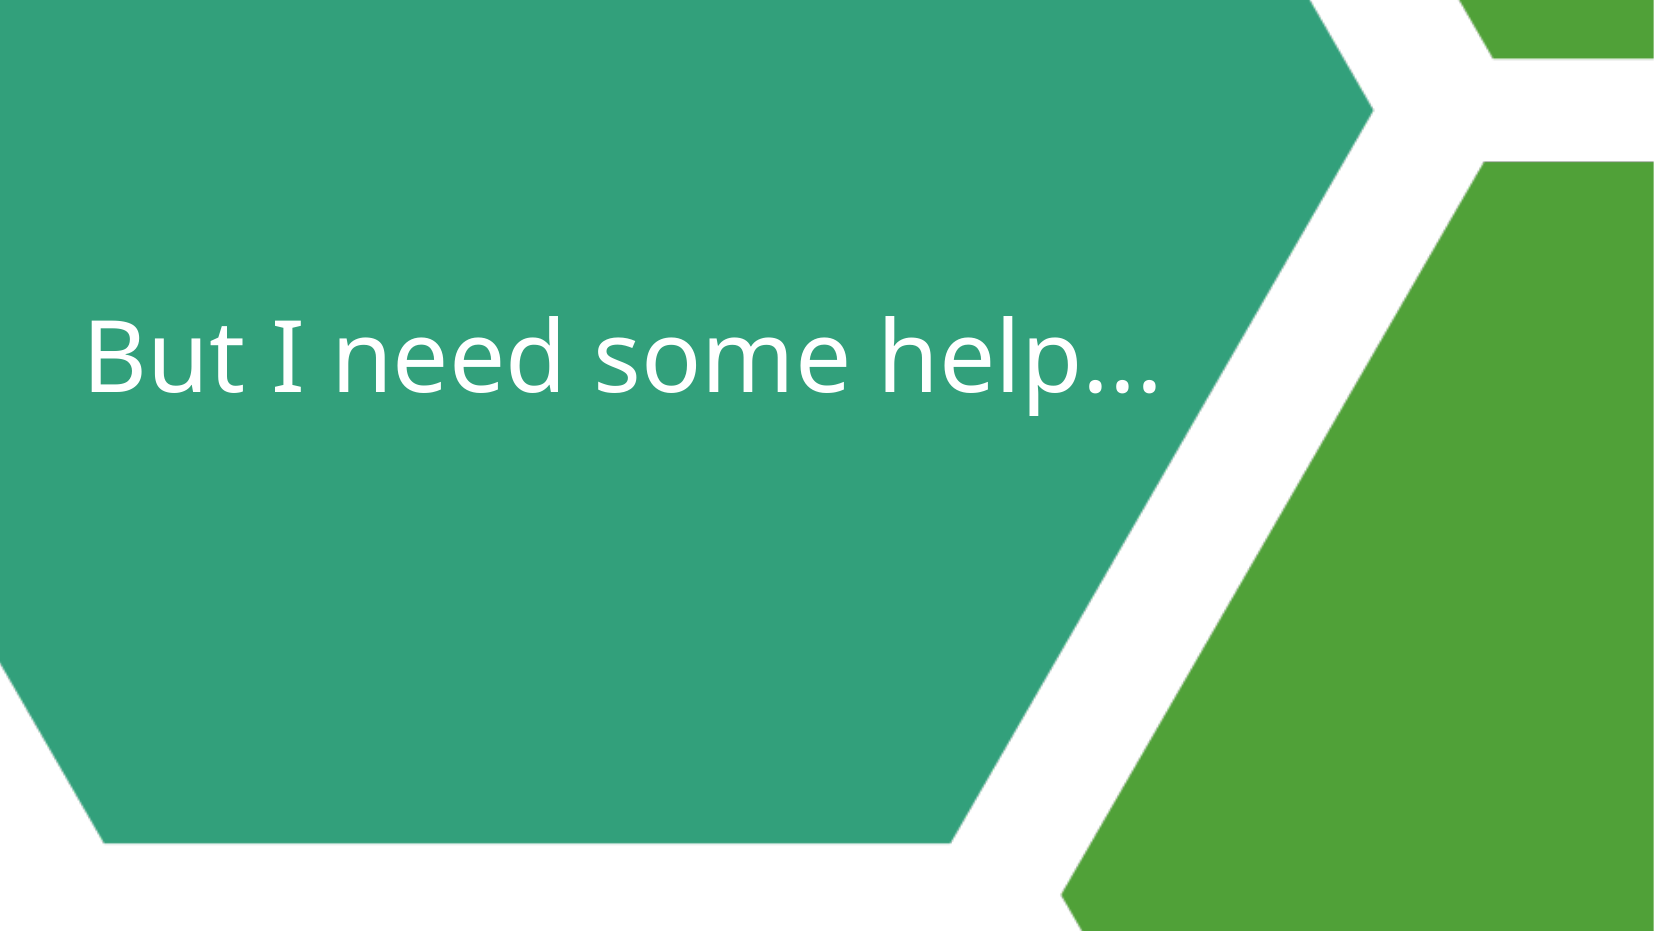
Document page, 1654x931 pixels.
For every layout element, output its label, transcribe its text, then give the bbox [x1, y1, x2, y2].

text_box But I need some help... [82, 219, 1218, 486]
picture [0, 0, 1654, 931]
